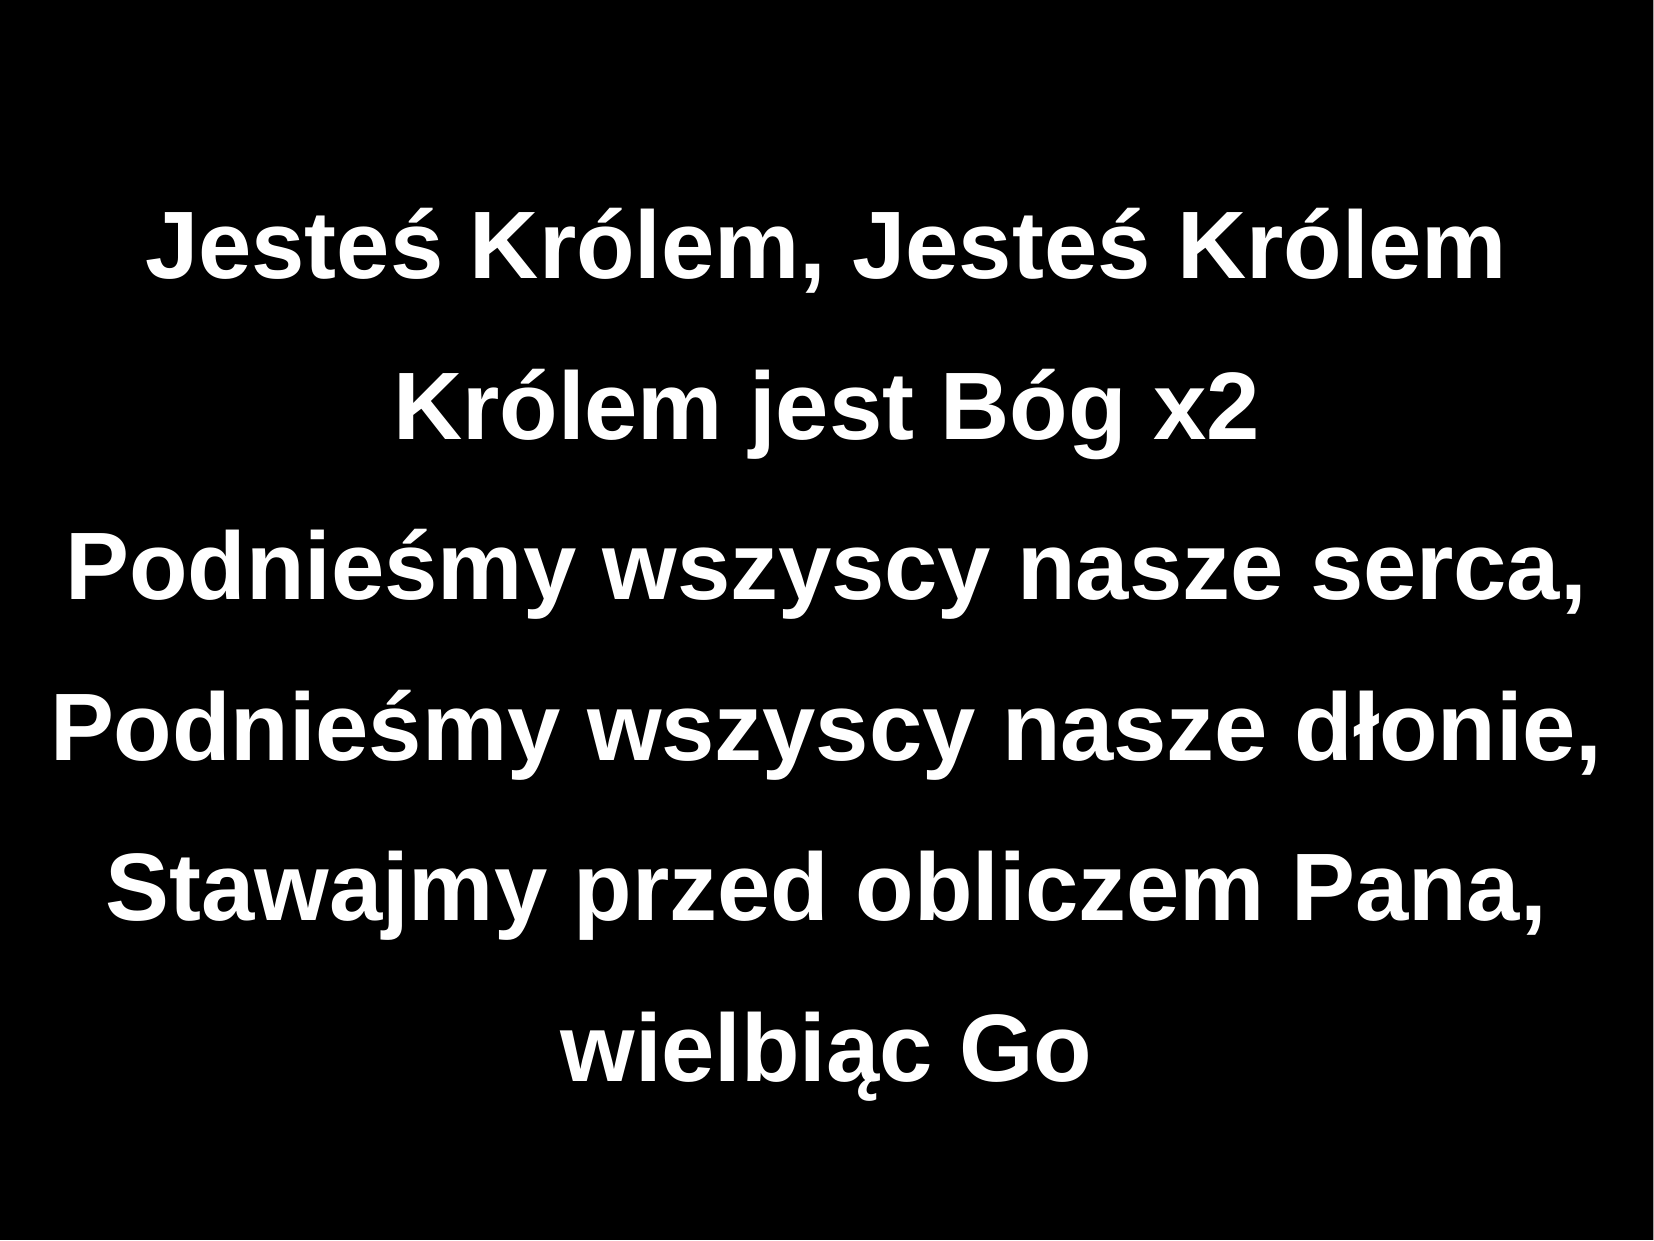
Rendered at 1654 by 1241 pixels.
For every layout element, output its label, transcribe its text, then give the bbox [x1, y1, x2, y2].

subtitle Jesteś Królem, Jesteś Królem Królem jest Bóg x2 Podnieśmy wszyscy nasze serca, Podnieśmy wszyscy nasze dłonie, Stawajmy przed obliczem Pana, wielbiąc Go [0, 0, 1654, 1241]
